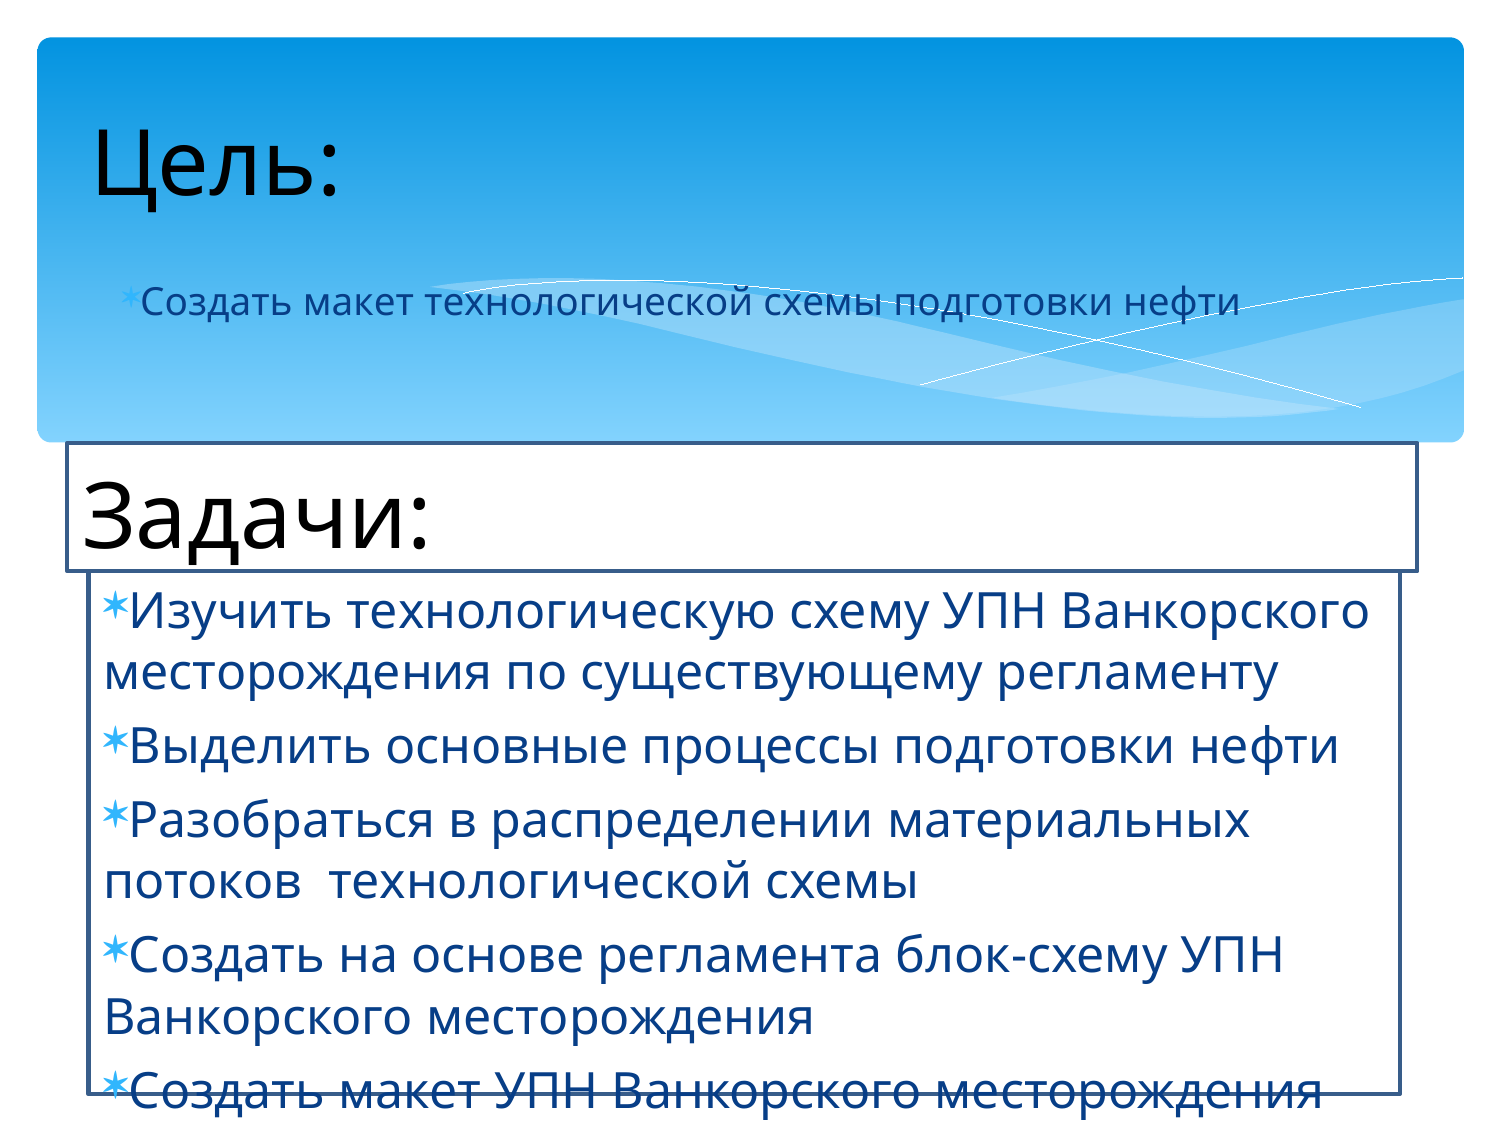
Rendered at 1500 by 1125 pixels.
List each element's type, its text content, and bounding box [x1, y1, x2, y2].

text_box Изучить технологическую схему УПН Ванкорского месторождения по существующему регламенту Выделить основные процессы подготовки нефти Разобраться в распределении материальных потоков технологической схемы Создать на основе регламента блок-схему УПН Ванкорского месторождения Создать макет УПН Ванкорского месторождения [88, 571, 1400, 1095]
title Цель: [75, 55, 1426, 262]
text_box Задачи: [67, 442, 1418, 572]
list Создать макет технологической схемы подготовки нефти [106, 270, 1323, 372]
